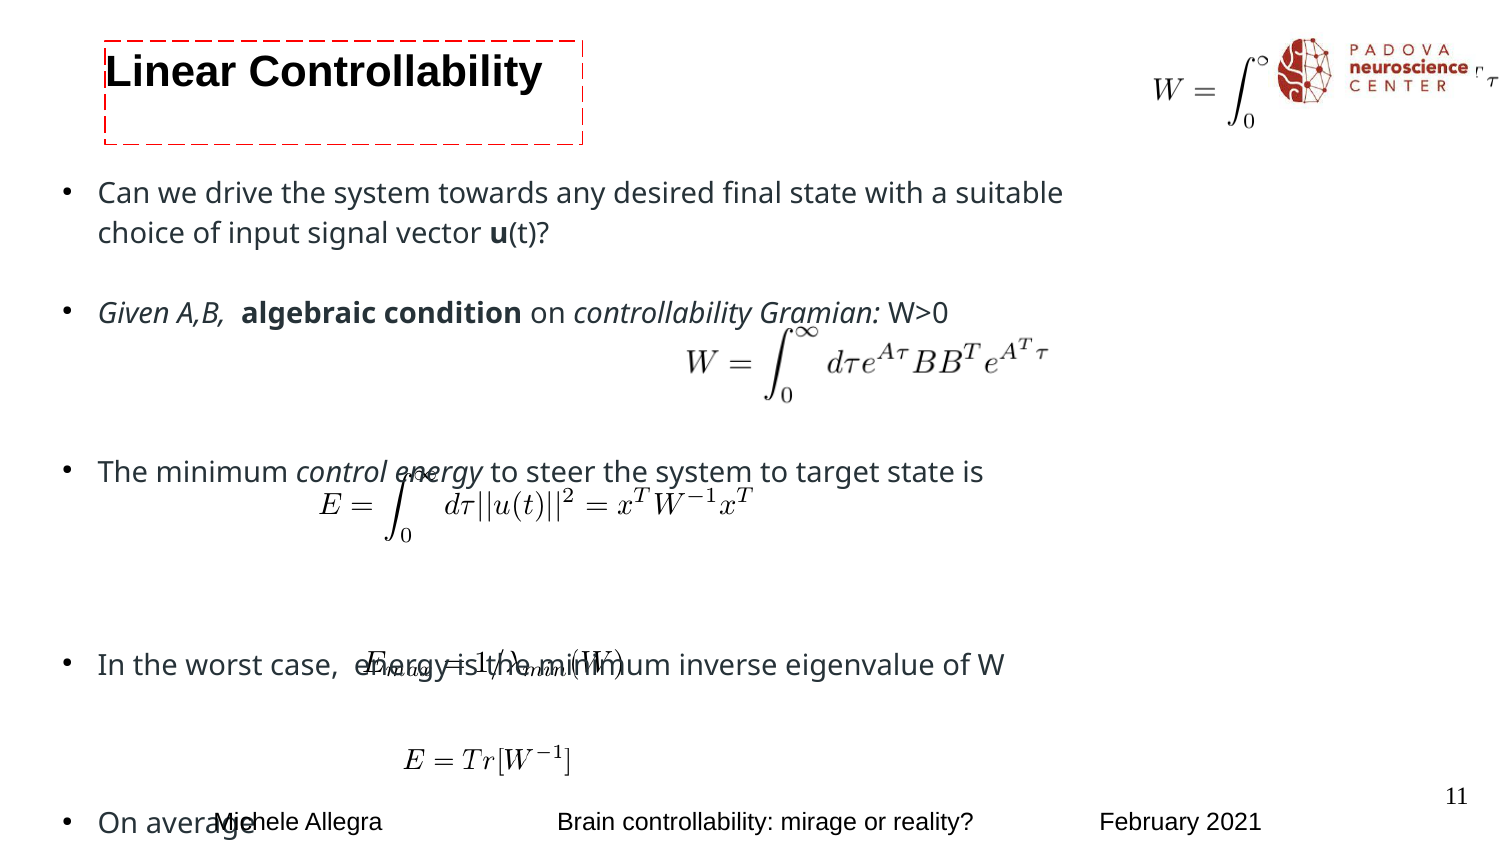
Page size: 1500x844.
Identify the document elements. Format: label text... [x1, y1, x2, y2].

text_box Can we drive the system towards any desired final state with a suitable choice of input signal vector u(t)? Given A,B, algebraic condition on controllability Gramian: W>0 The minimum control energy to steer the system to target state is In the worst case, energy is the minimum inverse eigenvalue of W On average [47, 165, 1123, 822]
slide_number <number> [1378, 779, 1469, 844]
title Linear Controllability [105, 41, 583, 145]
text_box Michele Allegra Brain controllability: mirage or reality? February 2021 [64, 794, 1415, 844]
picture [1129, 10, 1500, 156]
